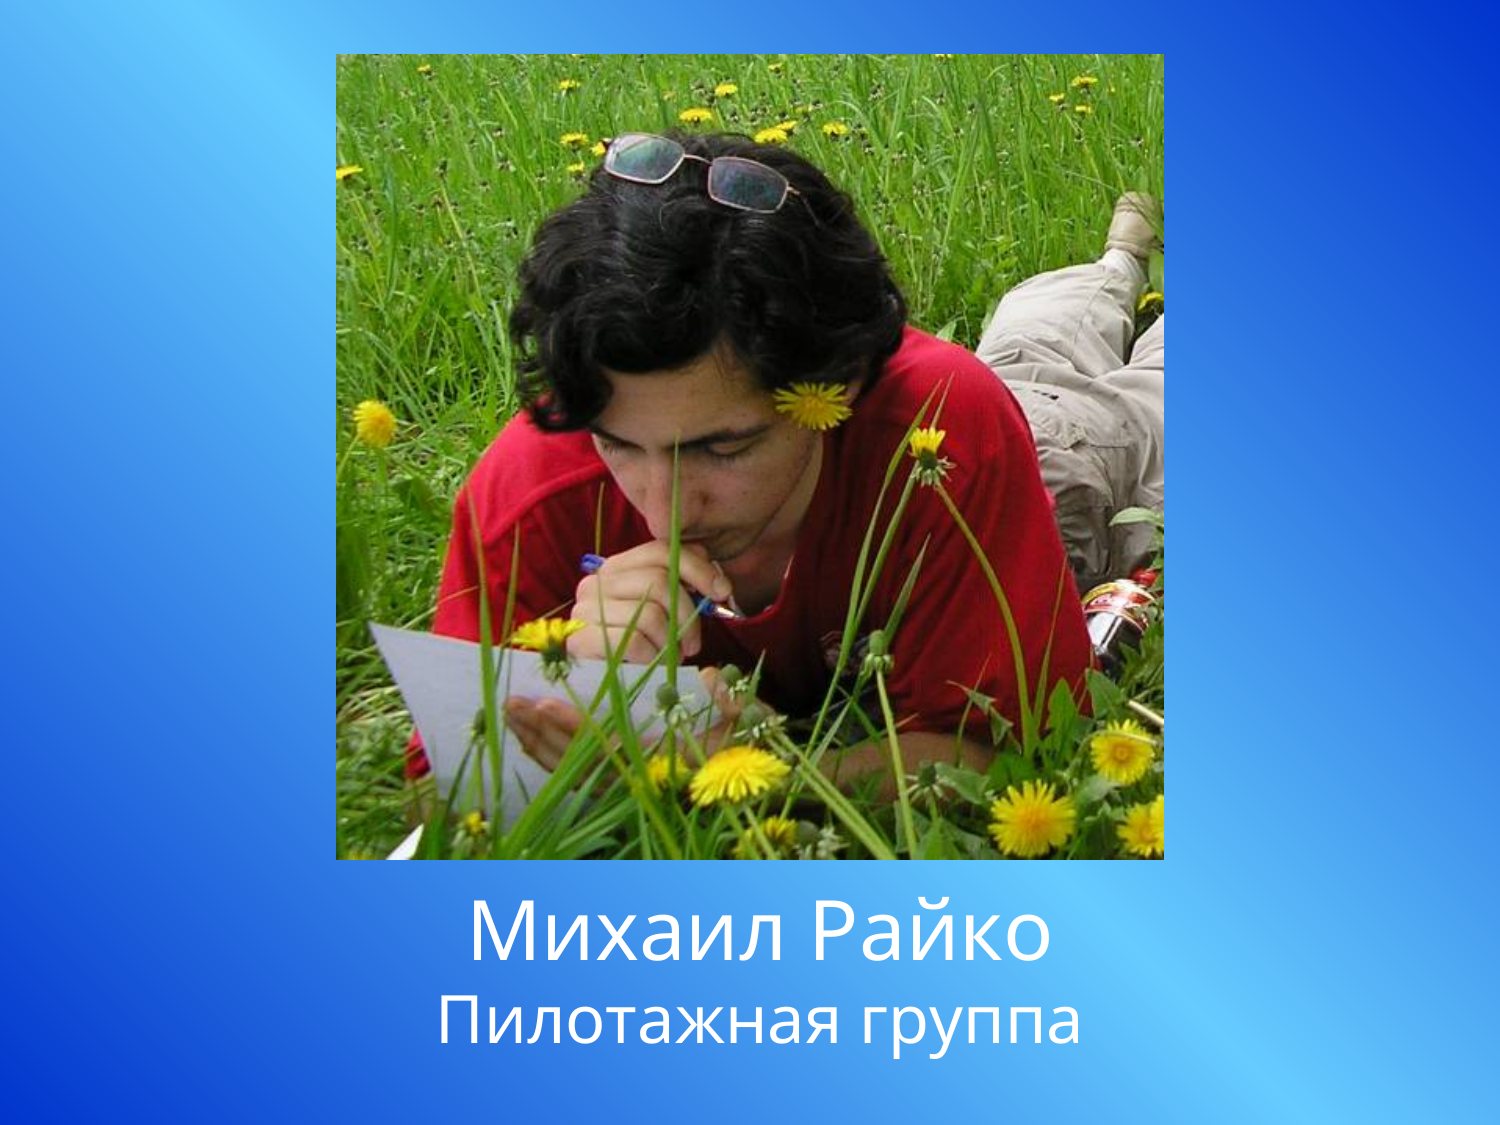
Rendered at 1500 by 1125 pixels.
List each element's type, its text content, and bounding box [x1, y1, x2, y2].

picture [336, 54, 1164, 860]
text_box Михаил Райко Пилотажная группа [420, 869, 1100, 1065]
